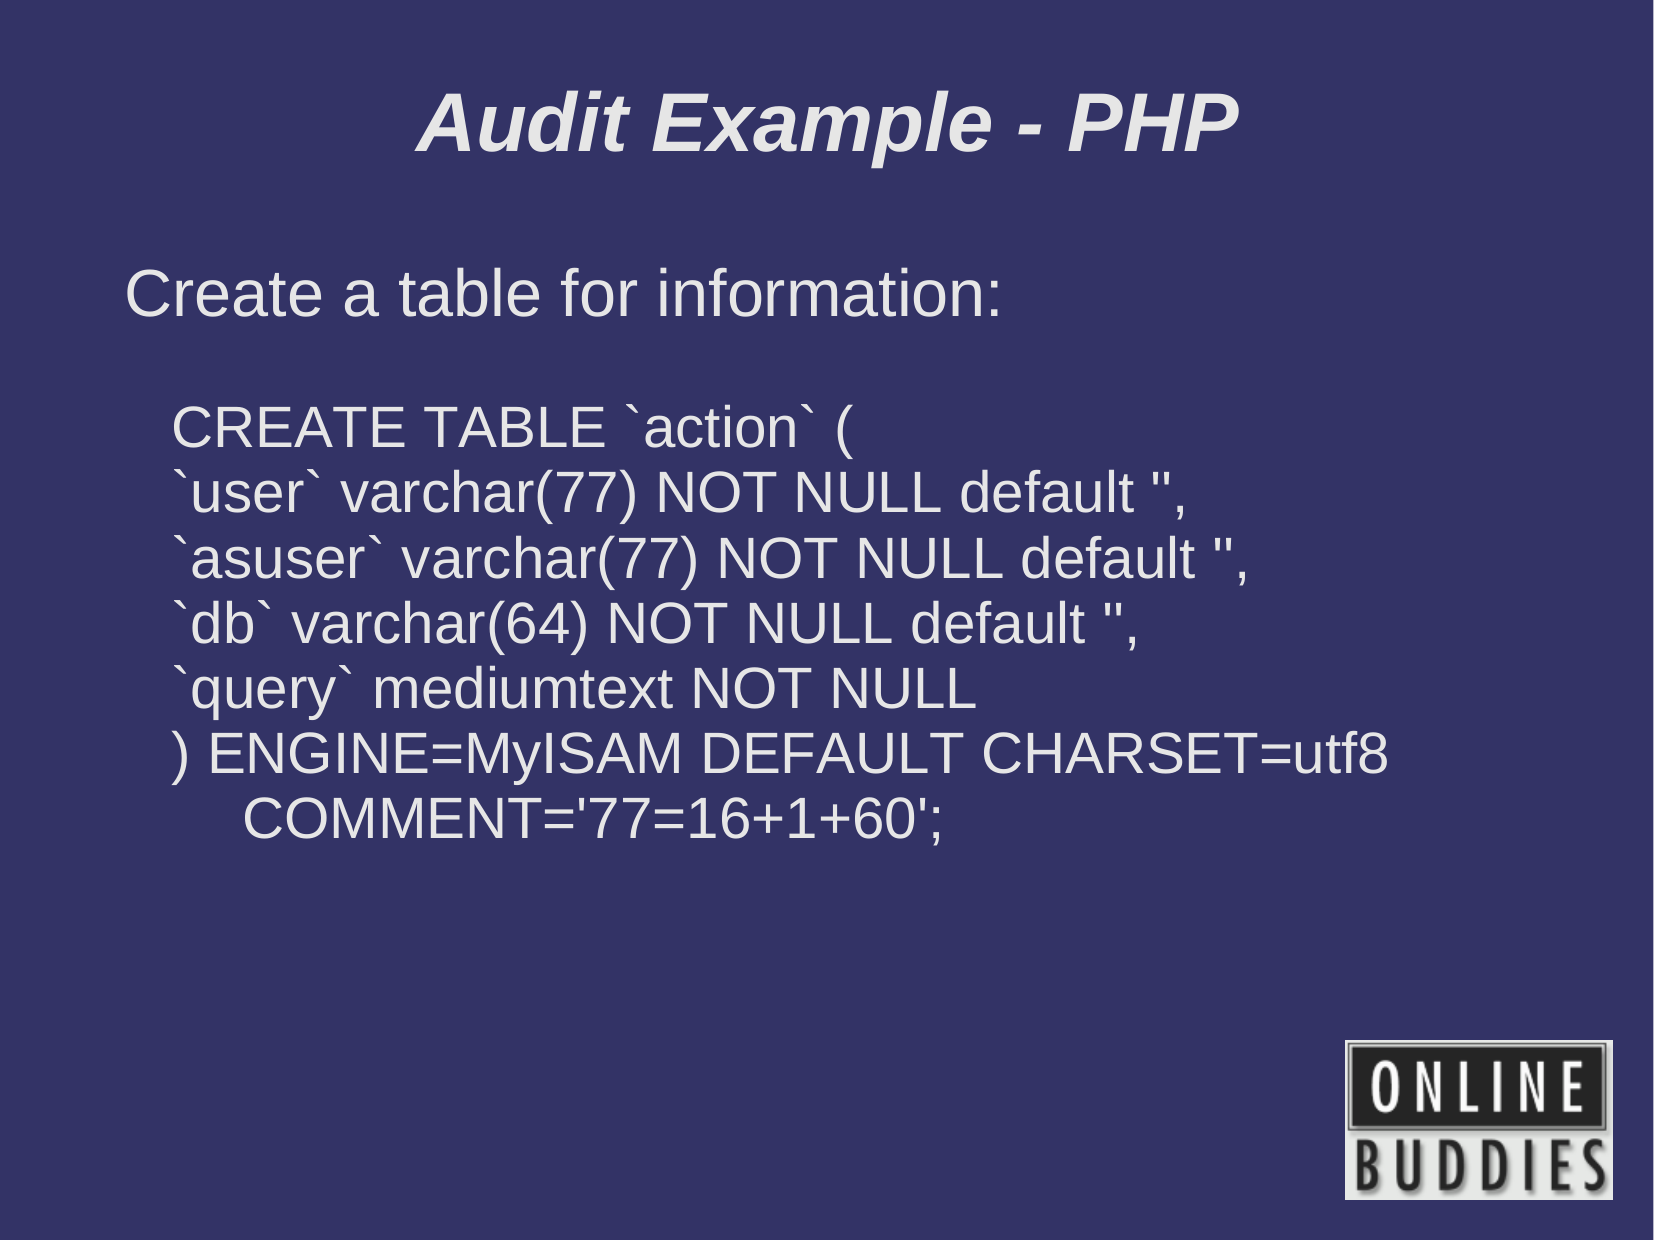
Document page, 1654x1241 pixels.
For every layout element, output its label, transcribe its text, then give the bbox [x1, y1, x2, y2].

list Create a table for information: CREATE TABLE `action` ( `user` varchar(77) NOT NULL default '', `asuser` varchar(77) NOT NULL default '', `db` varchar(64) NOT NULL default '', `query` mediumtext NOT NULL ) ENGINE=MyISAM DEFAULT CHARSET=utf8 COMMENT='77=16+1+60'; [112, 180, 1504, 963]
picture [1345, 1040, 1613, 1200]
title Audit Example - PHP [121, 19, 1534, 227]
